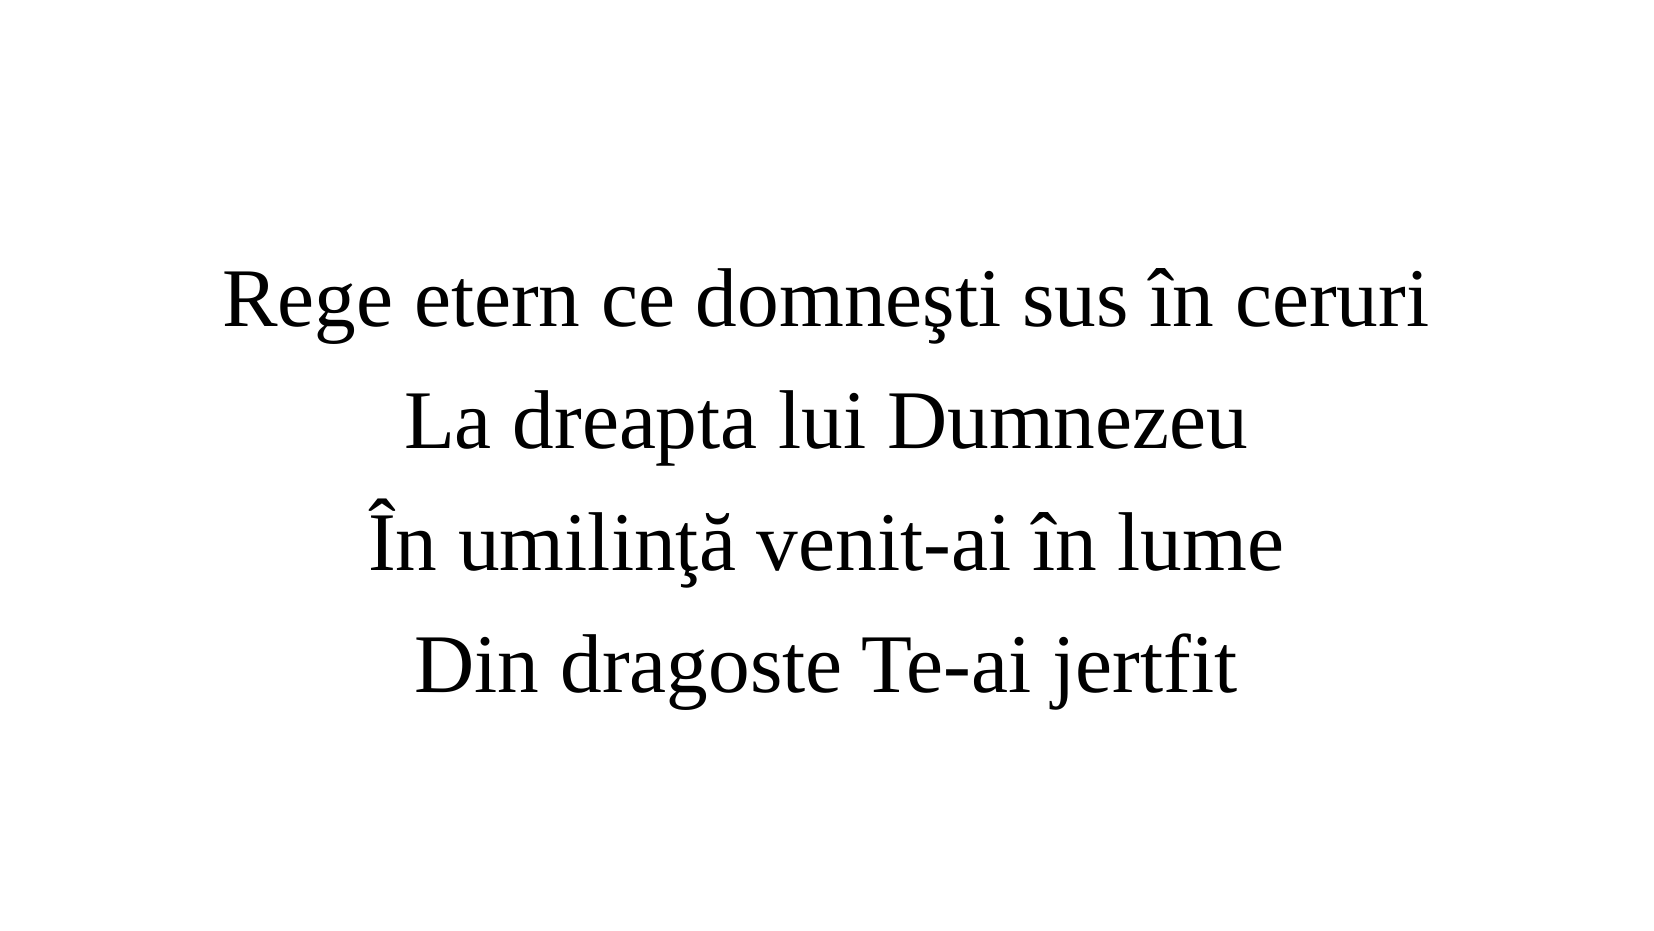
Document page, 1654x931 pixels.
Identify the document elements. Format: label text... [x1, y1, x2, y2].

subtitle Rege etern ce domneşti sus în ceruri La dreapta lui Dumnezeu În umilinţă venit-ai în lume Din dragoste Te-ai jertfit [70, 239, 1583, 713]
